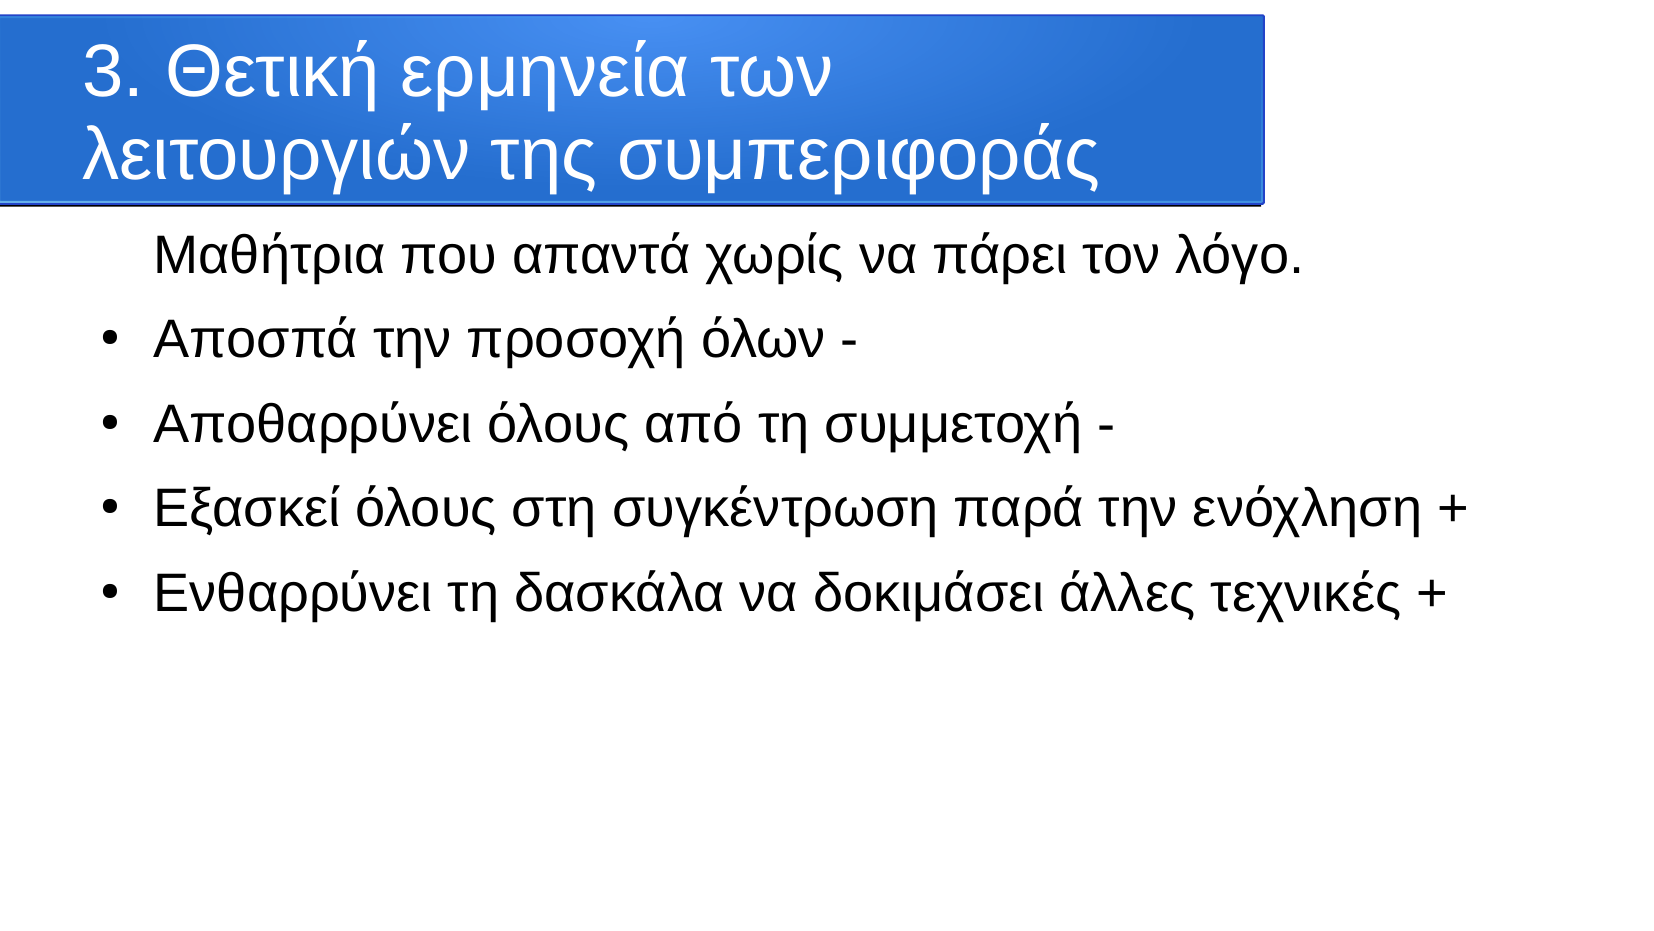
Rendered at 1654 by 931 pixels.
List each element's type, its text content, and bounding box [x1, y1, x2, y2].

title 3. Θετική ερμηνεία των λειτουργιών της συμπεριφοράς [82, 29, 1235, 196]
list Μαθήτρια που απαντά χωρίς να πάρει τον λόγο. Αποσπά την προσοχή όλων - Αποθαρρύνει όλους από τη συμμετοχή - Εξασκεί όλους στη συγκέντρωση παρά την ενόχληση + Ενθαρρύνει τη δασκάλα να δοκιμάσει άλλες τεχνικές + [82, 224, 1571, 764]
